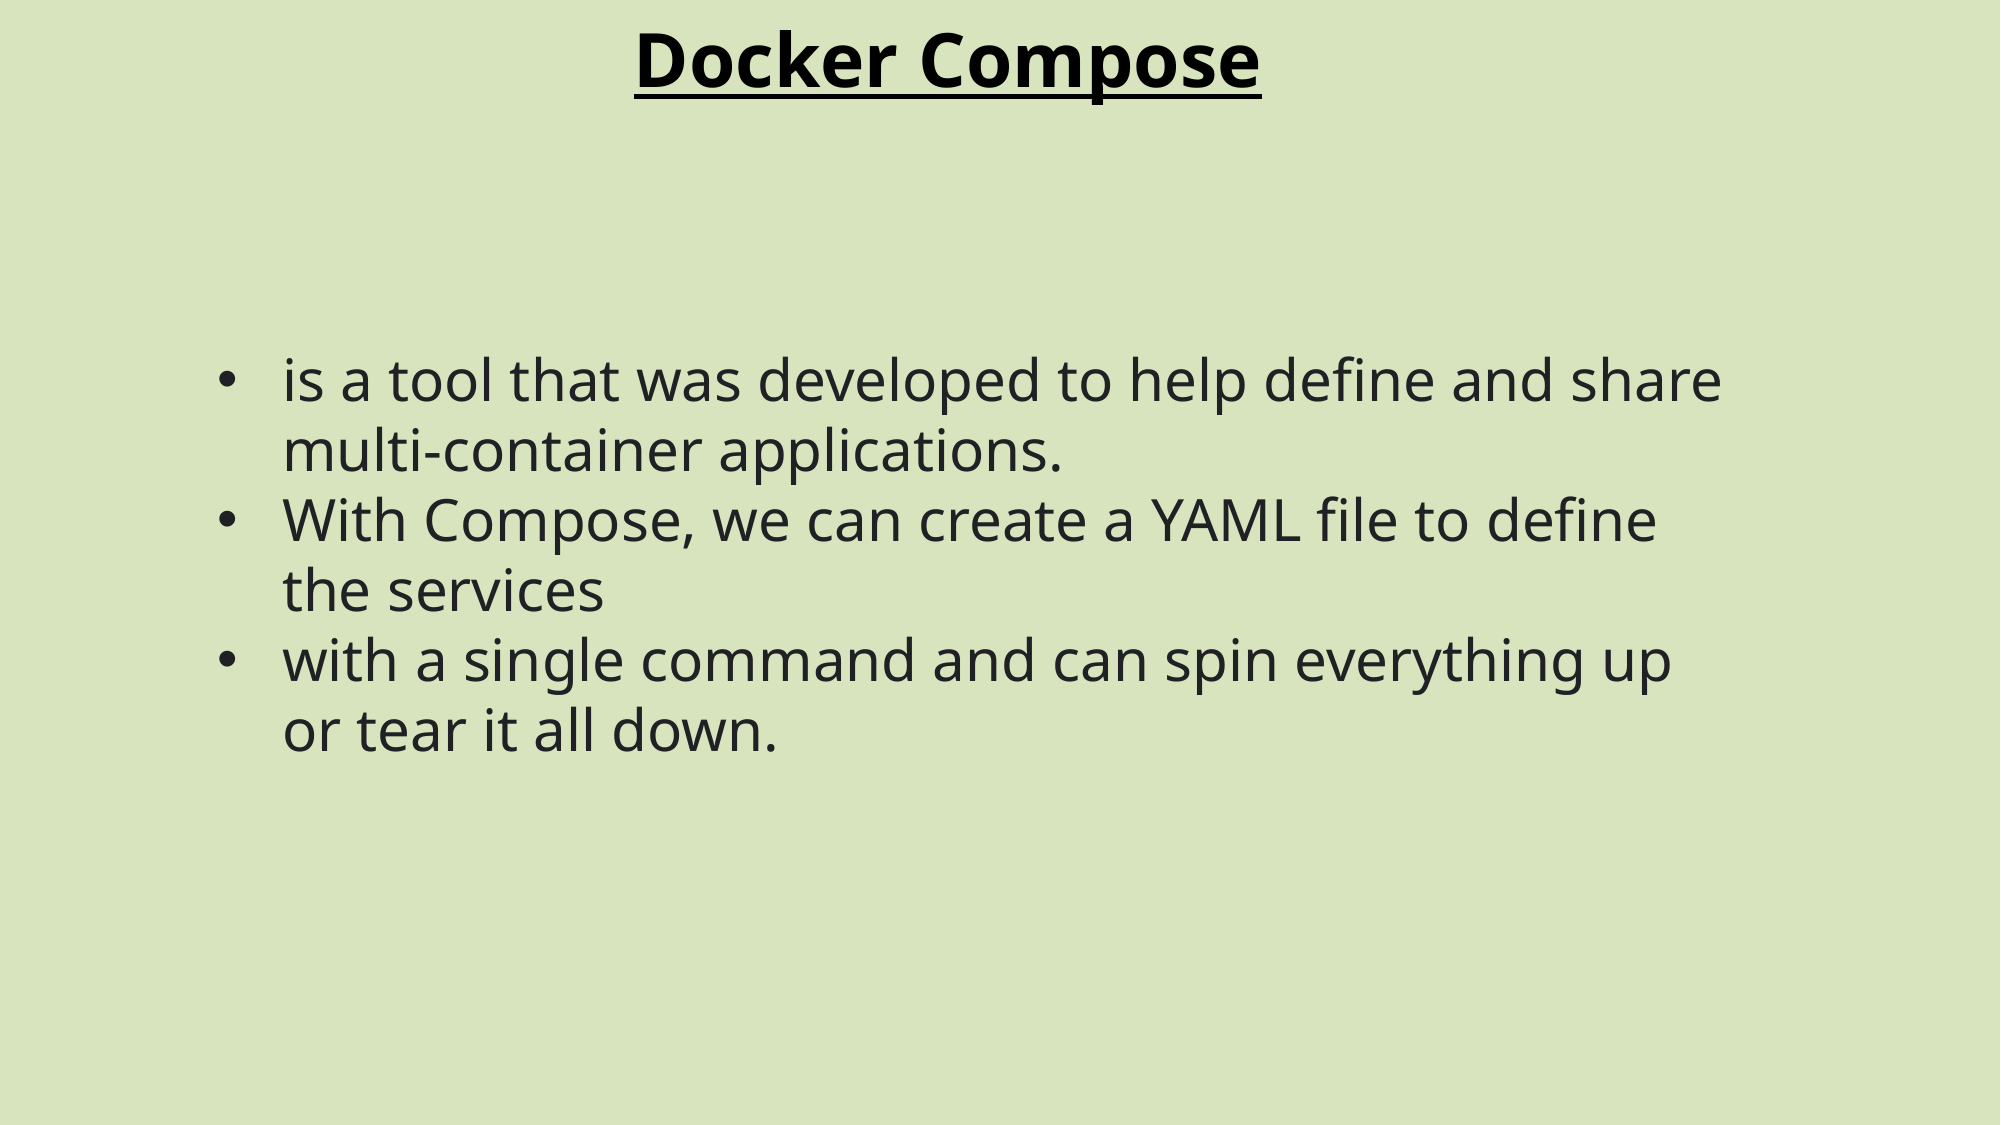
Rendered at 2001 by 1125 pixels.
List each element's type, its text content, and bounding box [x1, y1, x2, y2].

text_box is a tool that was developed to help define and share multi-container applications. With Compose, we can create a YAML file to define the services with a single command and can spin everything up or tear it all down. [202, 285, 1754, 941]
text_box Docker Compose [202, 5, 1693, 111]
